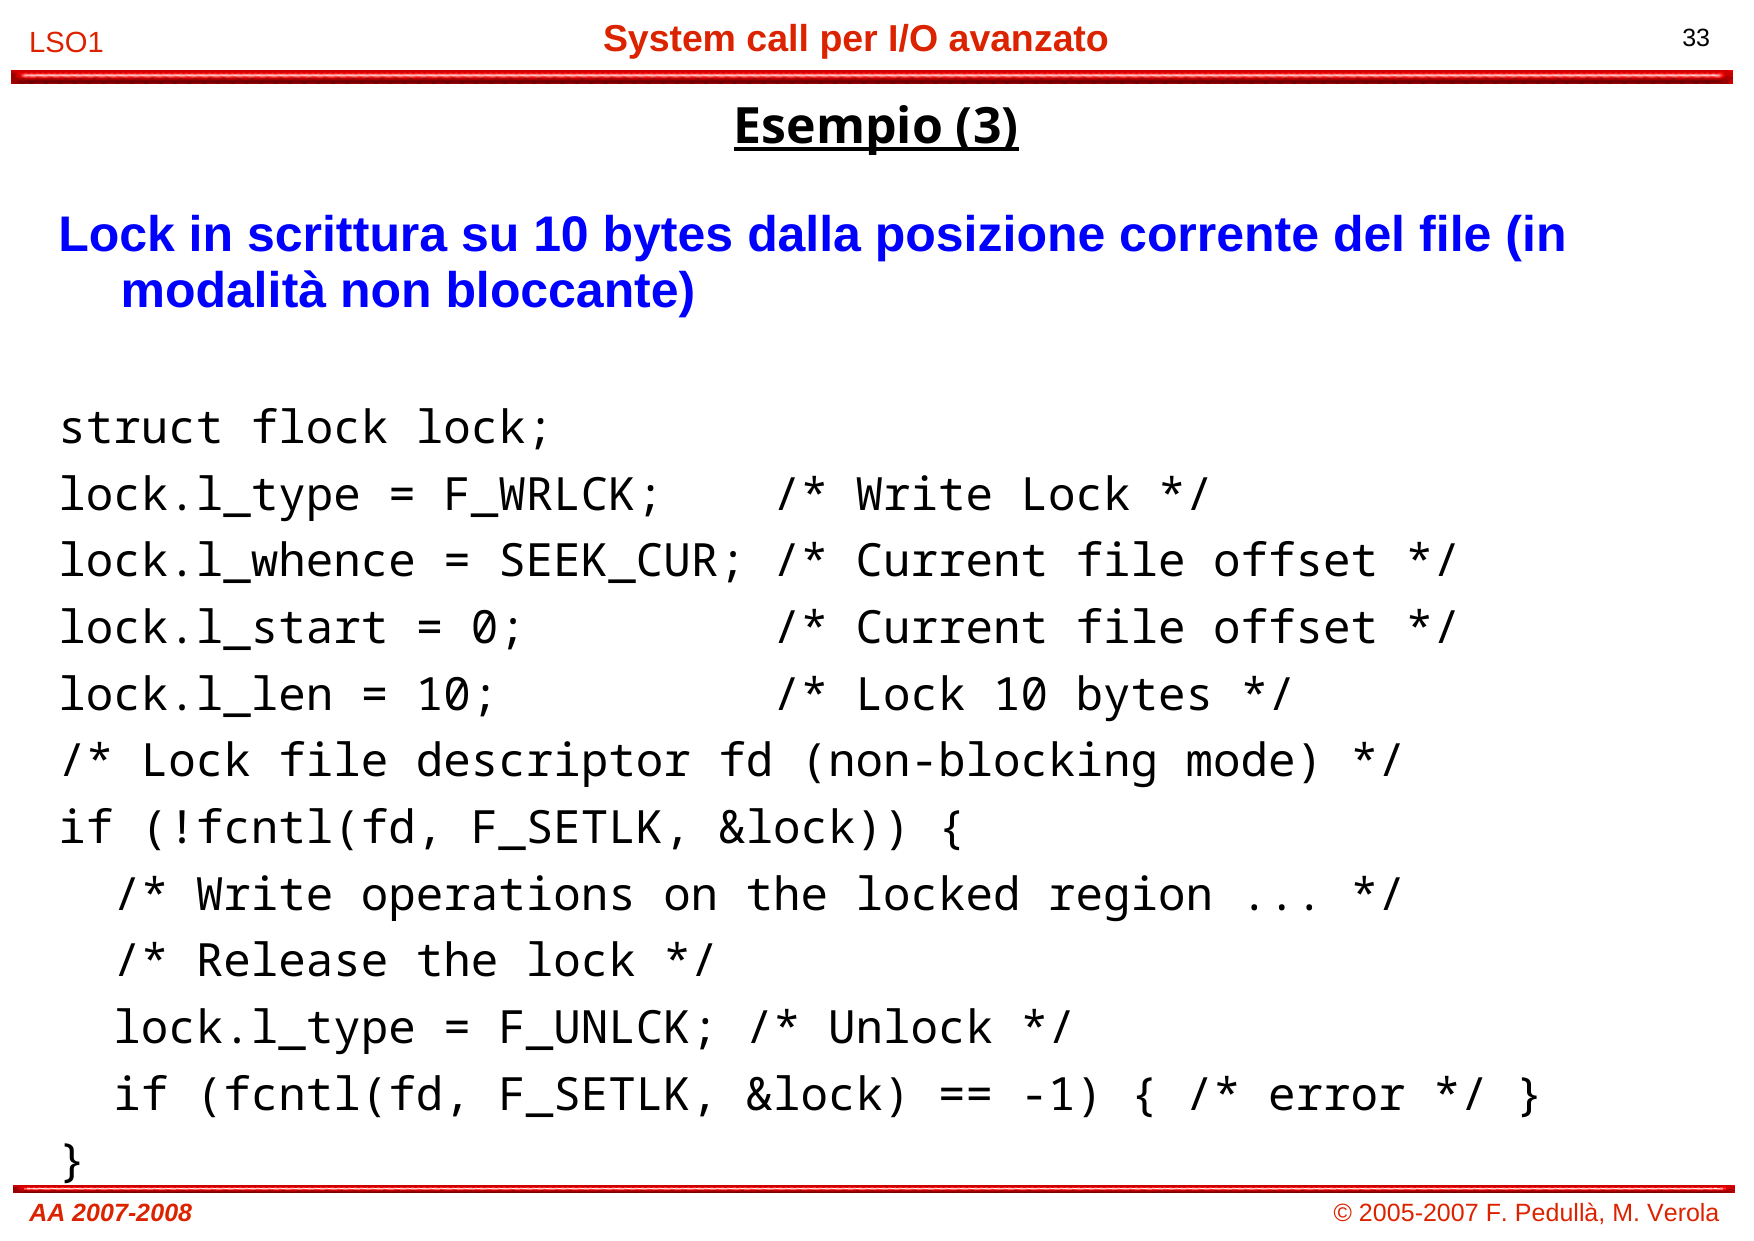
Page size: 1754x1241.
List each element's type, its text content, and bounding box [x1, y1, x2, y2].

picture [13, 1185, 1735, 1193]
title Esempio (3) [40, 78, 1713, 174]
list Lock in scrittura su 10 bytes dalla posizione corrente del file (in modalità non bloccante) struct flock lock; lock.l_type = F_WRLCK; /* Write Lock */ lock.l_whence = SEEK_CUR; /* Current file offset */ lock.l_start = 0; /* Current file offset */ lock.l_len = 10; /* Lock 10 bytes */ /* Lock file descriptor fd (non-blocking mode) */ if (!fcntl(fd, F_SETLK, &lock)) { /* Write operations on the locked region ... */ /* Release the lock */ lock.l_type = F_UNLCK; /* Unlock */ if (fcntl(fd, F_SETLK, &lock) == -1) { /* error */ } } [58, 206, 1696, 1076]
picture [11, 70, 1733, 84]
